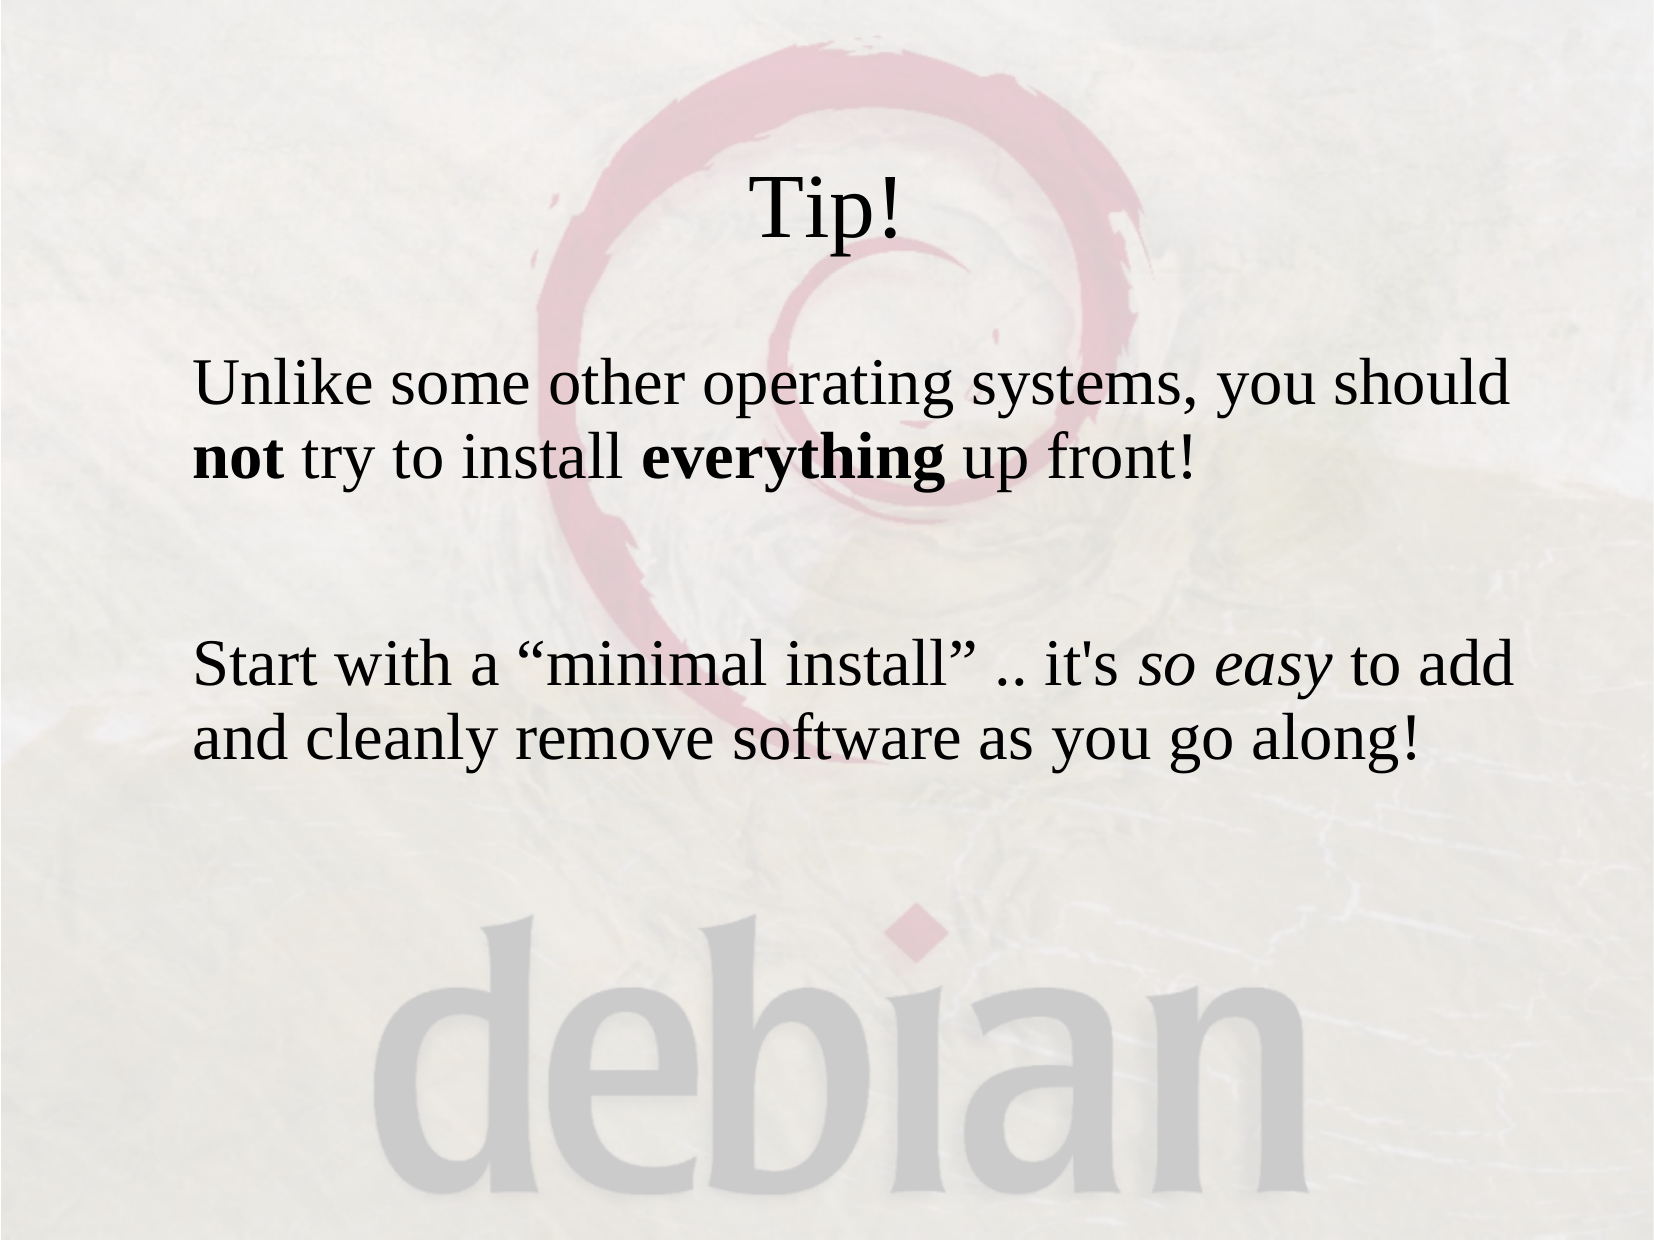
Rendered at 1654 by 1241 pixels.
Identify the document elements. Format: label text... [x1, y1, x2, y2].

title Tip! [121, 102, 1534, 310]
list Unlike some other operating systems, you should not try to install everything up front! Start with a “minimal install” .. it's so easy to add and cleanly remove software as you go along! [121, 344, 1534, 1064]
picture [1, 0, 1654, 1240]
